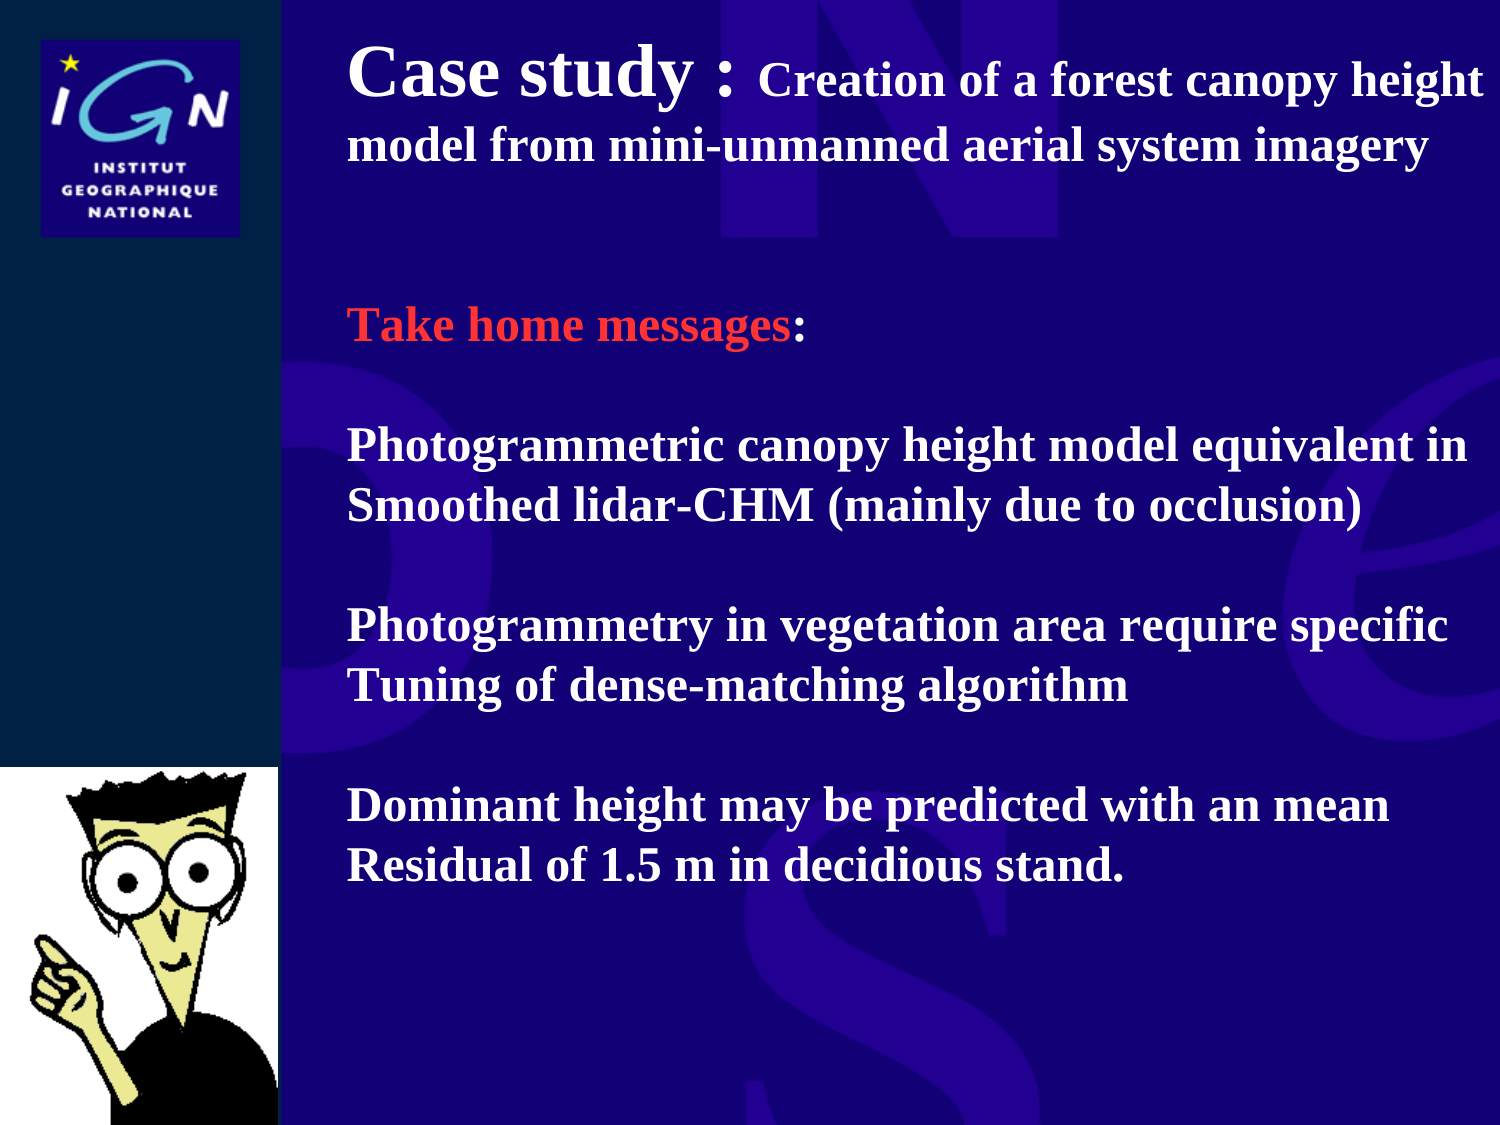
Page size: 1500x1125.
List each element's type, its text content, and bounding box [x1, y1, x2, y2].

text_box Case study : Creation of a forest canopy height model from mini-unmanned aerial system imagery Take home messages: Photogrammetric canopy height model equivalent in Smoothed lidar-CHM (mainly due to occlusion) Photogrammetry in vegetation area require specific Tuning of dense-matching algorithm Dominant height may be predicted with an mean Residual of 1.5 m in decidious stand. [331, 14, 1500, 1080]
picture [0, 0, 1500, 1125]
